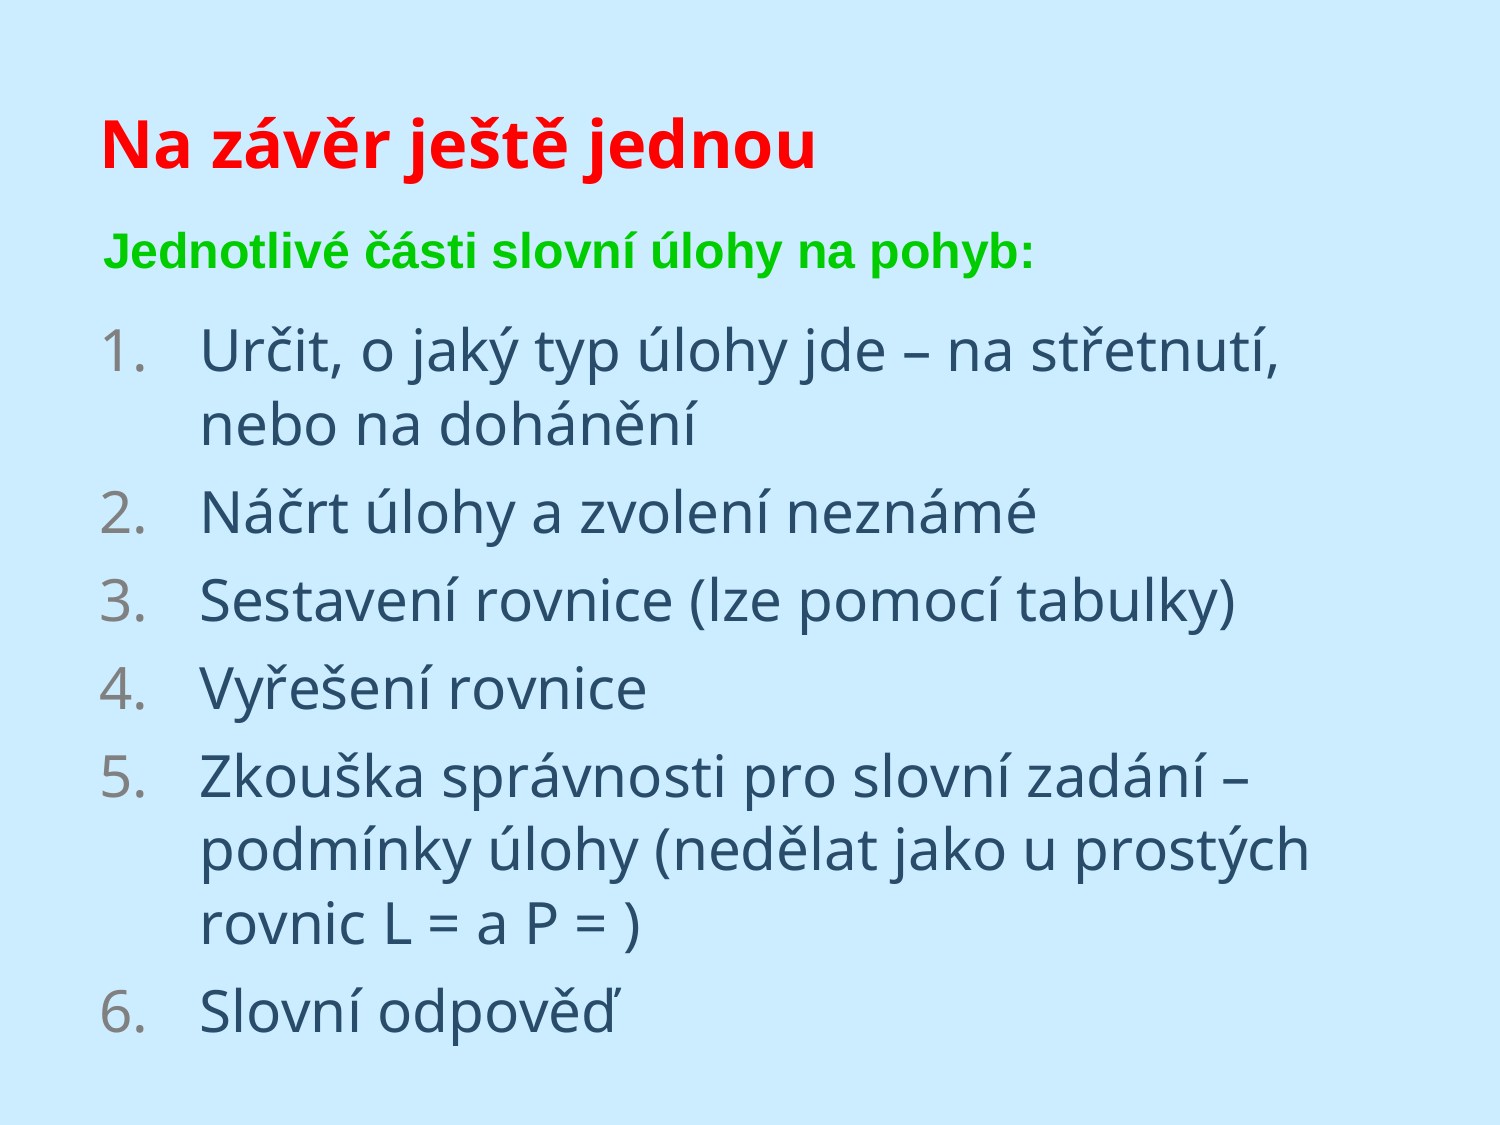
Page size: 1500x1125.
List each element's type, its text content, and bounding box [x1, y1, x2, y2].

list Určit, o jaký typ úlohy jde – na střetnutí, nebo na dohánění Náčrt úlohy a zvolení neznámé Sestavení rovnice (lze pomocí tabulky) Vyřešení rovnice Zkouška správnosti pro slovní zadání – podmínky úlohy (nedělat jako u prostých rovnic L = a P = ) Slovní odpověď [84, 302, 1410, 1052]
text_box Jednotlivé části slovní úlohy na pohyb: [88, 207, 1353, 287]
title Na závěr ještě jednou [84, 66, 1410, 217]
